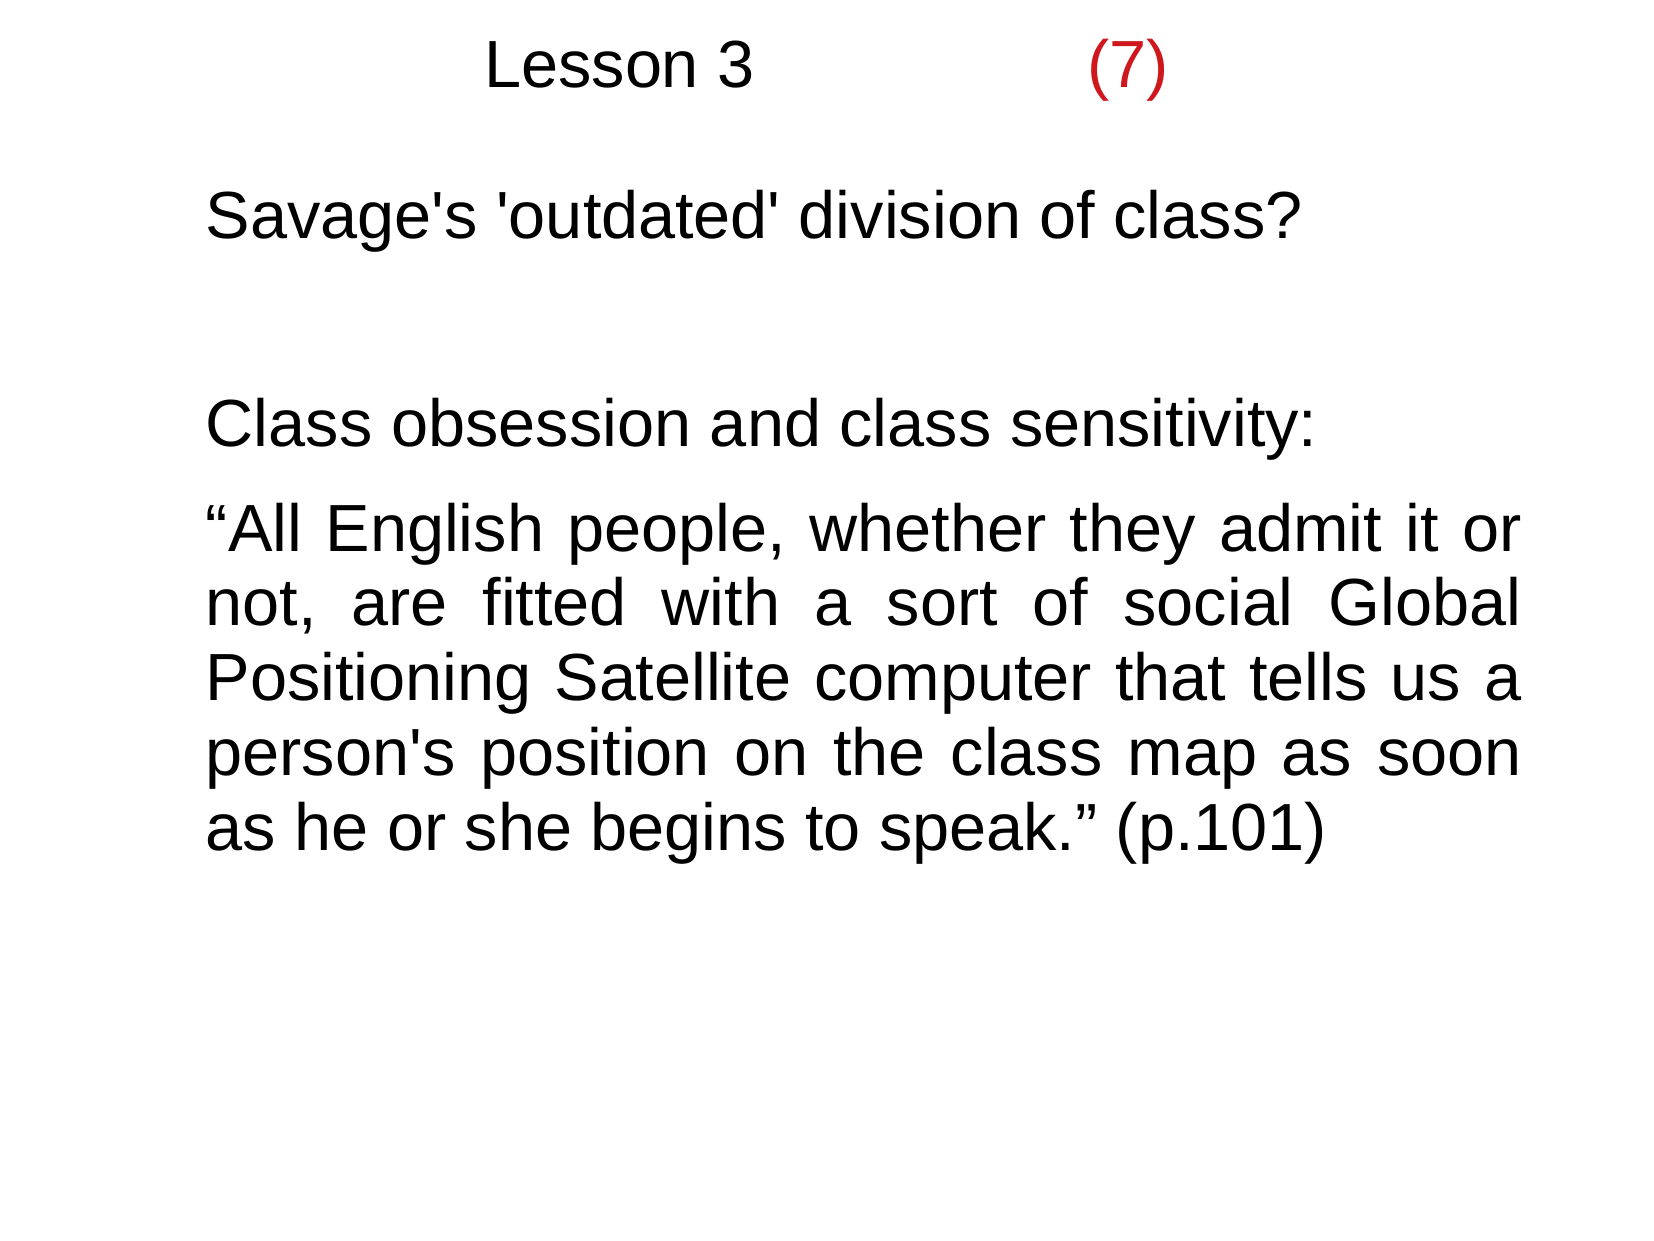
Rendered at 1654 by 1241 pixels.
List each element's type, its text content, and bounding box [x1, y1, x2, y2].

title Lesson 3 (7) [82, 26, 1571, 104]
list Savage's 'outdated' division of class? Class obsession and class sensitivity: “All English people, whether they admit it or not, are fitted with a sort of social Global Positioning Satellite computer that tells us a person's position on the class map as soon as he or she begins to speak.” (p.101) [135, 177, 1523, 1147]
